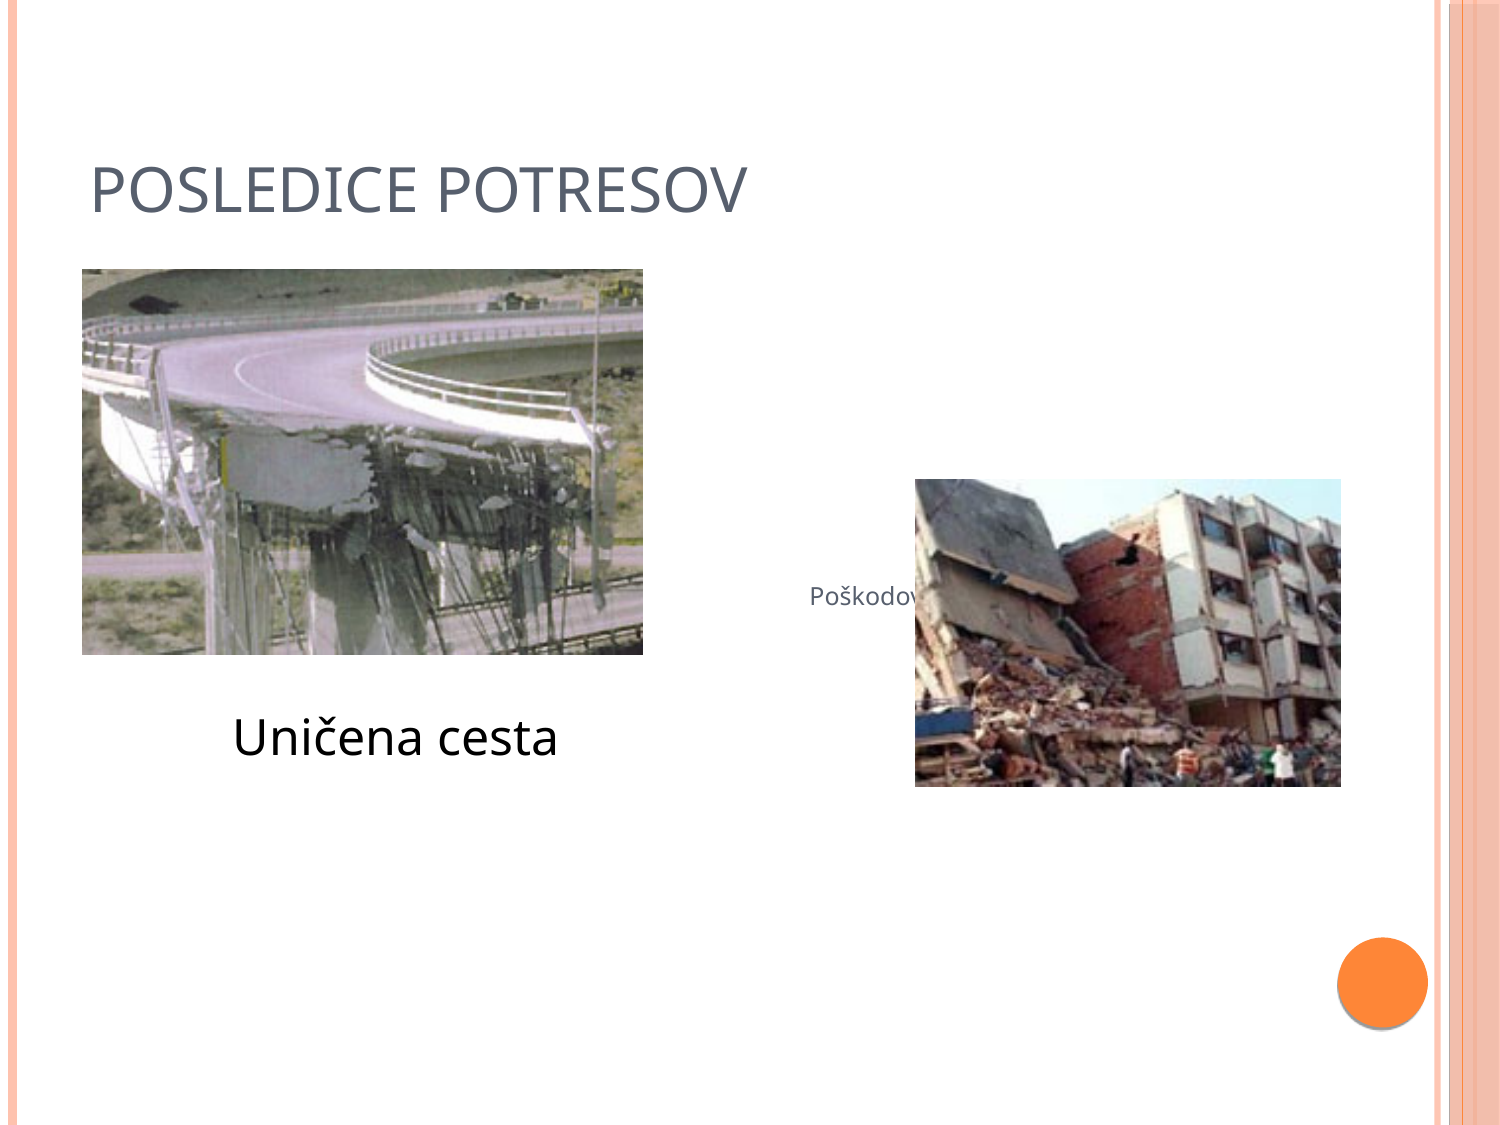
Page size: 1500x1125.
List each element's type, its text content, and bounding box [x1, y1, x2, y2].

list Uničena cesta [75, 262, 675, 1013]
list Poškodovana stavba v Indoneziji [700, 262, 1301, 1013]
picture [82, 269, 643, 655]
title Posledice potresov [75, 45, 1300, 233]
picture [915, 479, 1341, 787]
